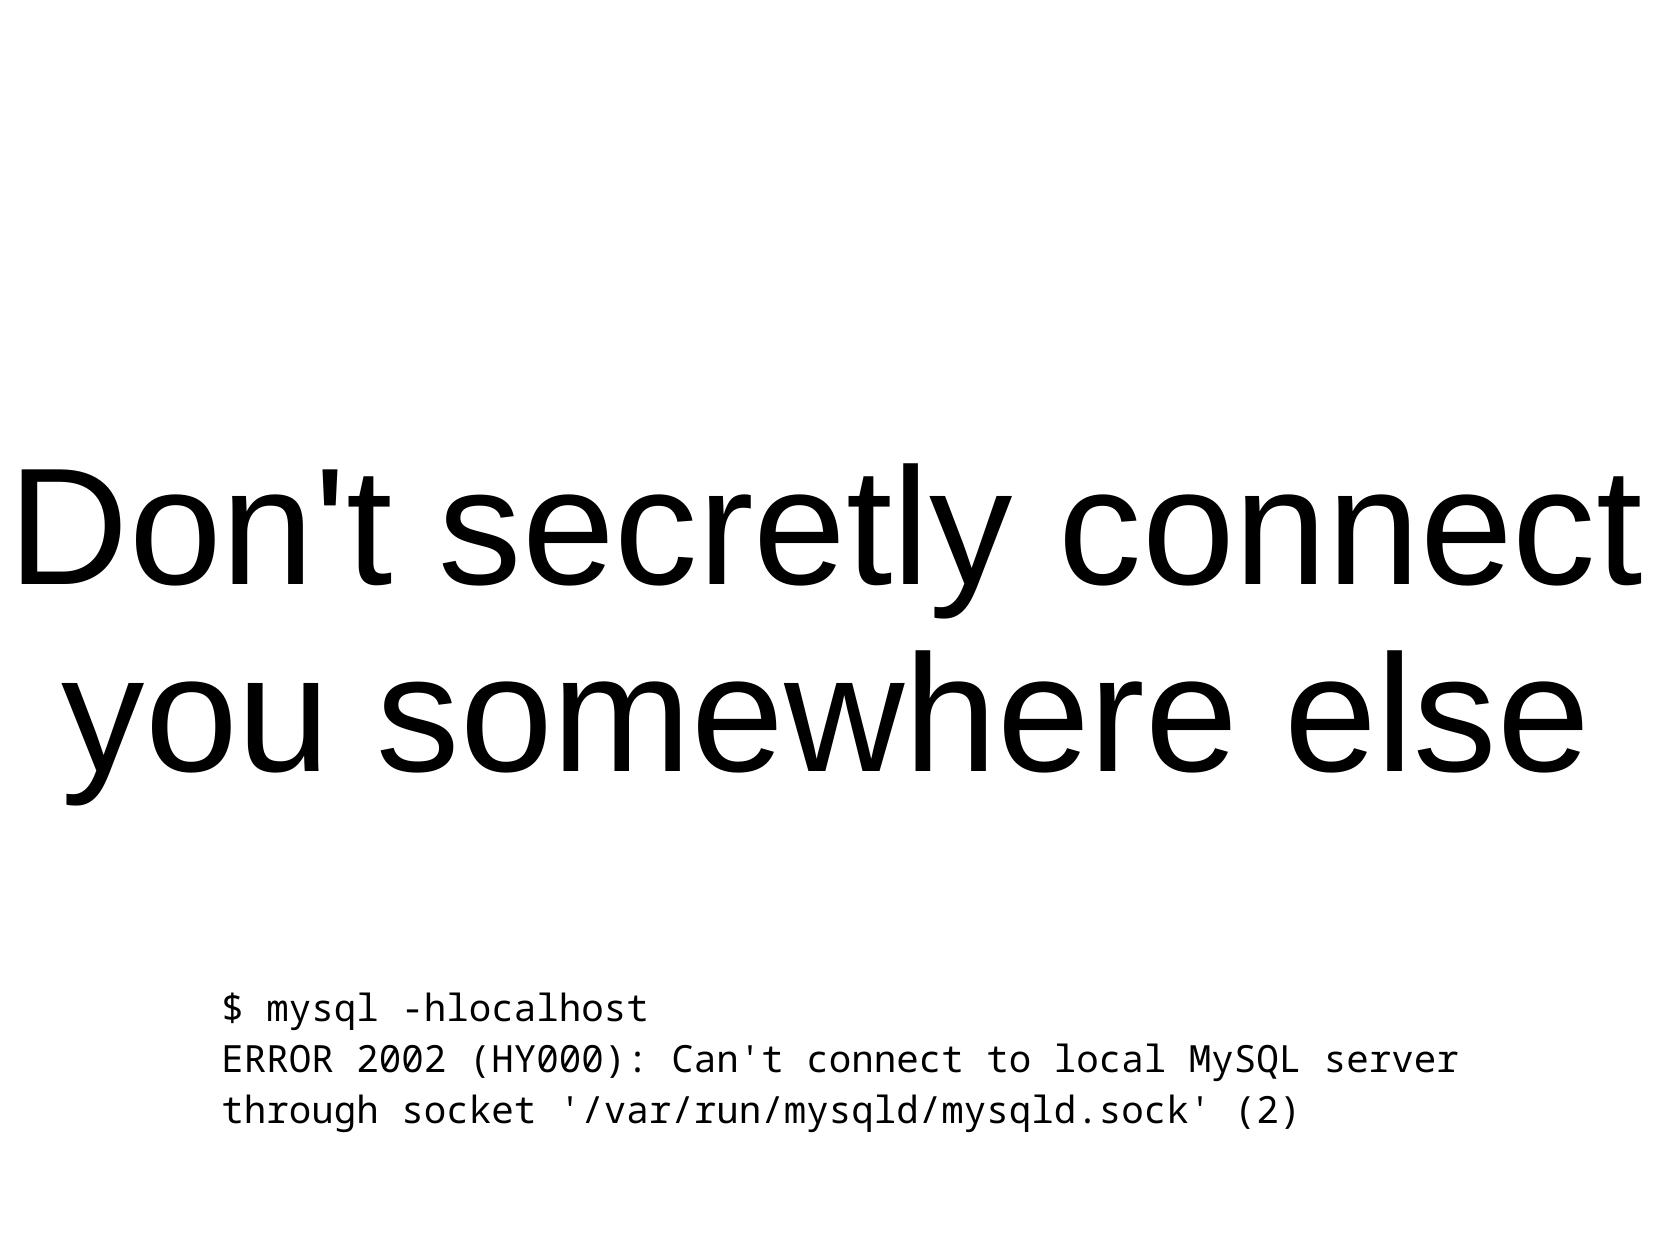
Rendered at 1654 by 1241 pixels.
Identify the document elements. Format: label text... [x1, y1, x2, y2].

text_box $ mysql -hlocalhost ERROR 2002 (HY000): Can't connect to local MySQL server through socket '/var/run/mysqld/mysqld.sock' (2) [206, 974, 1536, 1102]
title Don't secretly connect you somewhere else [0, 433, 1654, 807]
